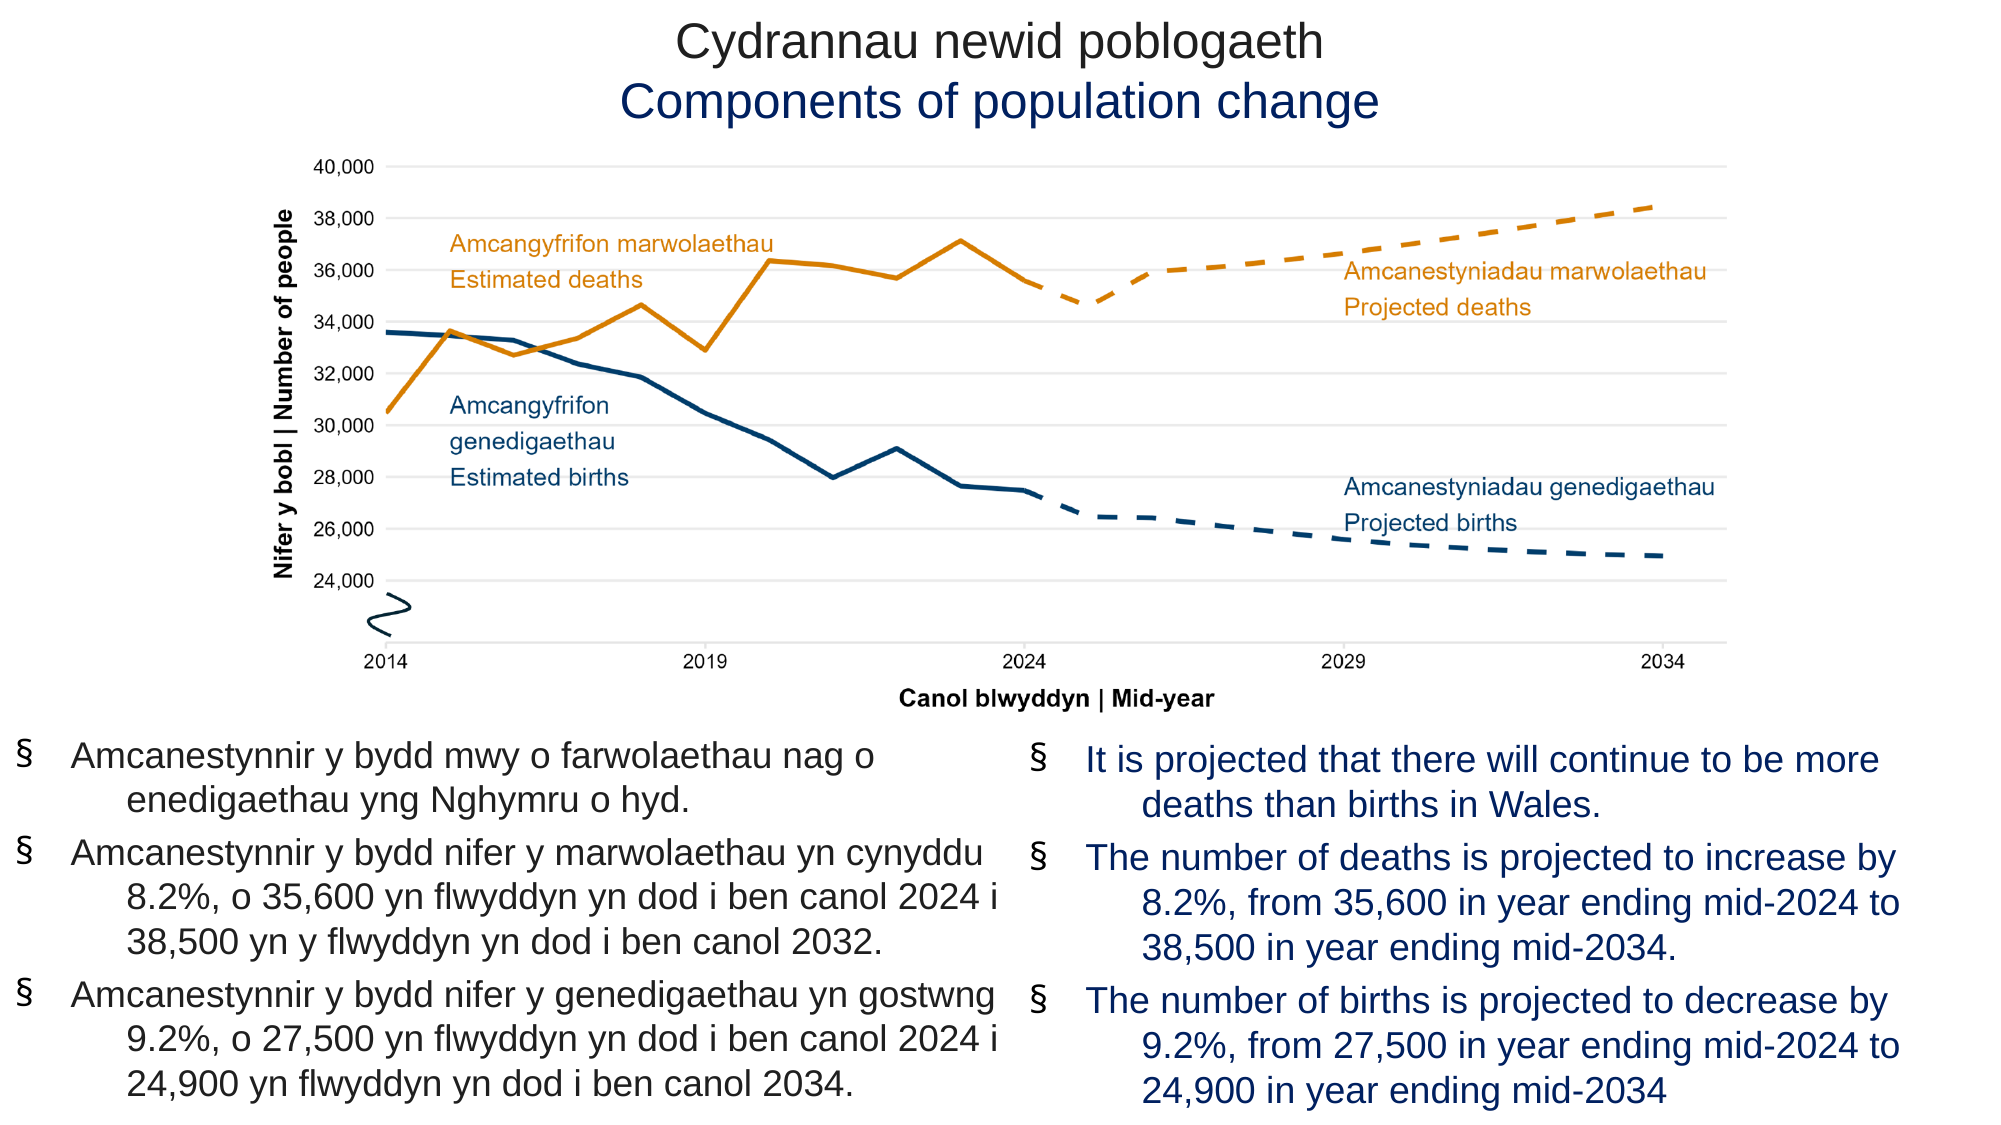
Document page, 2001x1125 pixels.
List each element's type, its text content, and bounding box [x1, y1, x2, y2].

list It is projected that there will continue to be more deaths than births in Wales. The number of deaths is projected to increase by 8.2%, from 35,600 in year ending mid-2024 to 38,500 in year ending mid-2034. The number of births is projected to decrease by 9.2%, from 27,500 in year ending mid-2024 to 24,900 in year ending mid-2034 [1014, 727, 1996, 1125]
text_box Amcanestynnir y bydd mwy o farwolaethau nag o enedigaethau yng Nghymru o hyd. Amcanestynnir y bydd nifer y marwolaethau yn cynyddu 8.2%, o 35,600 yn flwyddyn yn dod i ben canol 2024 i 38,500 yn y flwyddyn yn dod i ben canol 2032. Amcanestynnir y bydd nifer y genedigaethau yn gostwng 9.2%, o 27,500 yn flwyddyn yn dod i ben canol 2024 i 24,900 yn flwyddyn yn dod i ben canol 2034. [0, 723, 1016, 1122]
picture [261, 133, 1739, 724]
title Cydrannau newid poblogaeth Components of population change [324, 0, 1675, 139]
